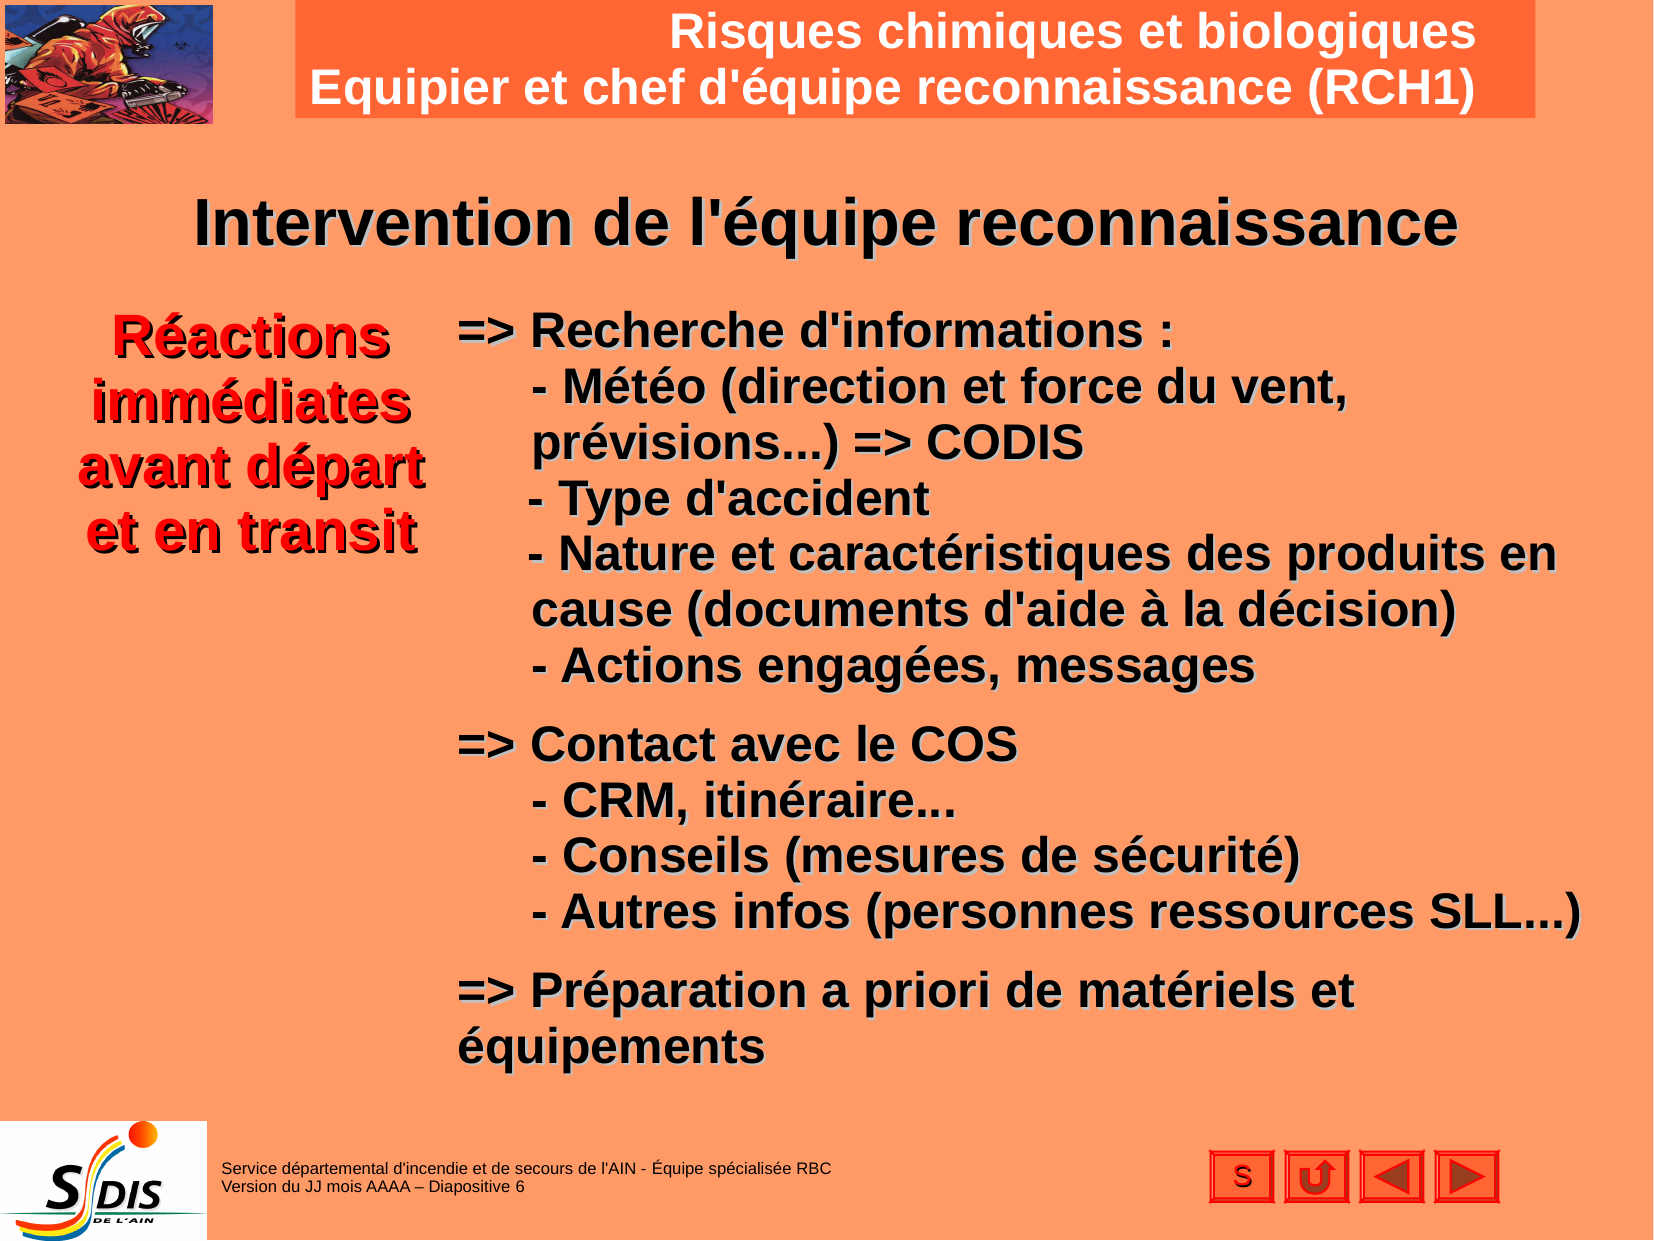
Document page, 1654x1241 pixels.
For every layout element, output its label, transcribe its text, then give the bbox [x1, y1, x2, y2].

text_box Intervention de l'équipe reconnaissance [59, 177, 1595, 295]
picture [0, 1121, 207, 1241]
text_box => Recherche d'informations : - Météo (direction et force du vent, prévisions...) => CODIS - Type d'accident - Nature et caractéristiques des produits en cause (documents d'aide à la décision) - Actions engagées, messages => Contact avec le COS - CRM, itinéraire... - Conseils (mesures de sécurité) - Autres infos (personnes ressources SLL...) => Préparation a priori de matériels et équipements [442, 295, 1625, 1215]
text_box Réactions immédiates avant départ et en transit [29, 295, 442, 621]
picture [5, 5, 213, 124]
